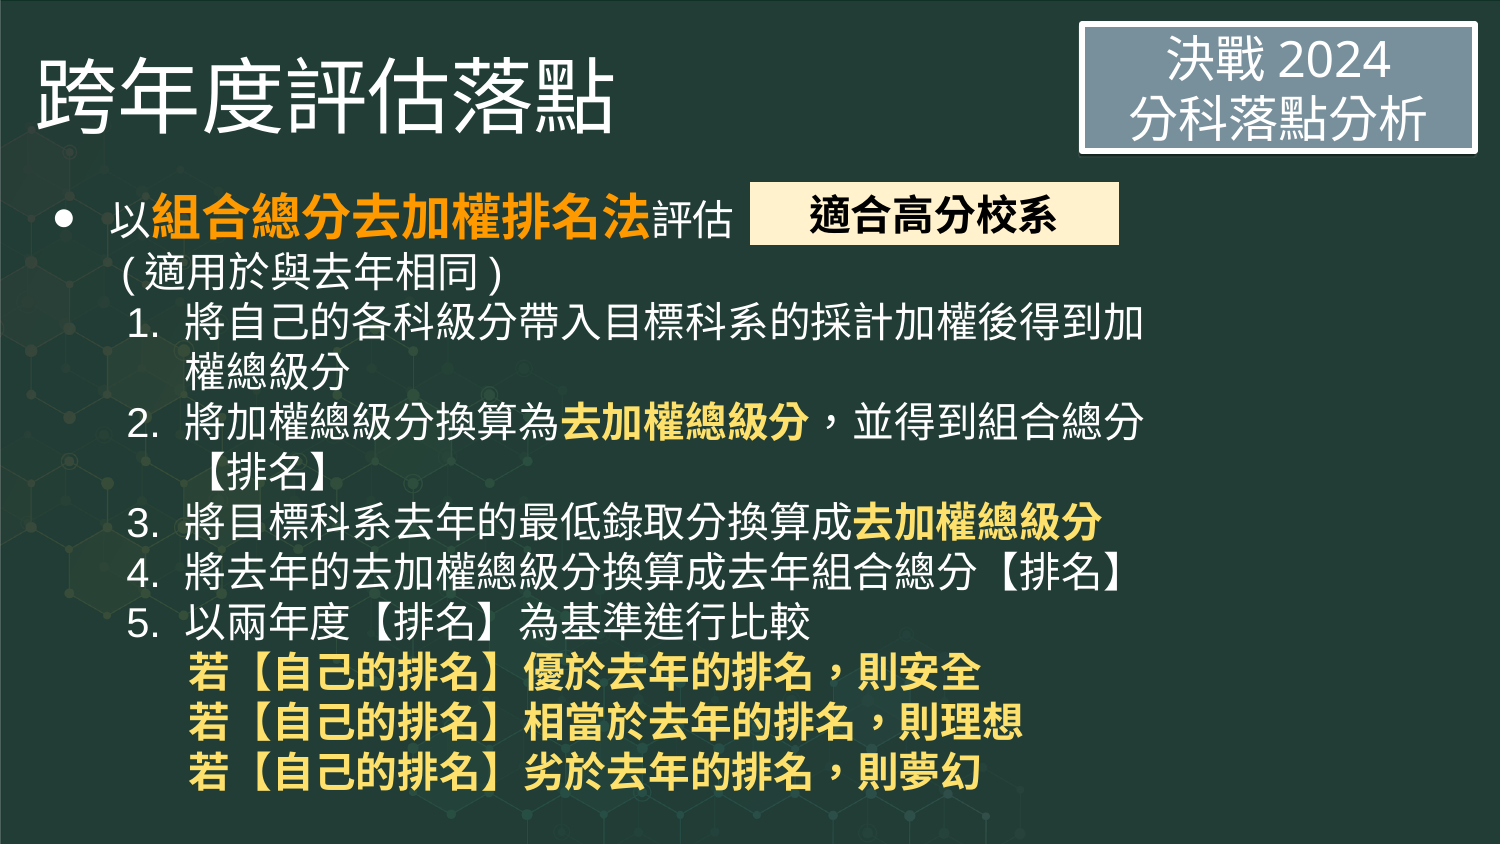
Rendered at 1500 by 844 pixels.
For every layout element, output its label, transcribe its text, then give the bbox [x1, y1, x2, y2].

text_box 決戰2024 分科落點分析 [1081, 24, 1475, 151]
title 跨年度評估落點 [19, 29, 1418, 172]
text_box 以組合總分去加權排名法評估 (適用於與去年相同) 將自己的各科級分帶入目標科系的採計加權後得到加權總級分 將加權總級分換算為去加權總級分，並得到組合總分【排名】 將目標科系去年的最低錄取分換算成去加權總級分 將去年的去加權總級分換算成去年組合總分【排名】 以兩年度【排名】為基準進行比較 若【自己的排名】優於去年的排名，則安全 若【自己的排名】相當於去年的排名，則理想 若【自己的排名】劣於去年的排名，則夢幻 [19, 170, 1162, 811]
text_box 適合高分校系 [750, 182, 1119, 245]
picture [0, 0, 1500, 844]
